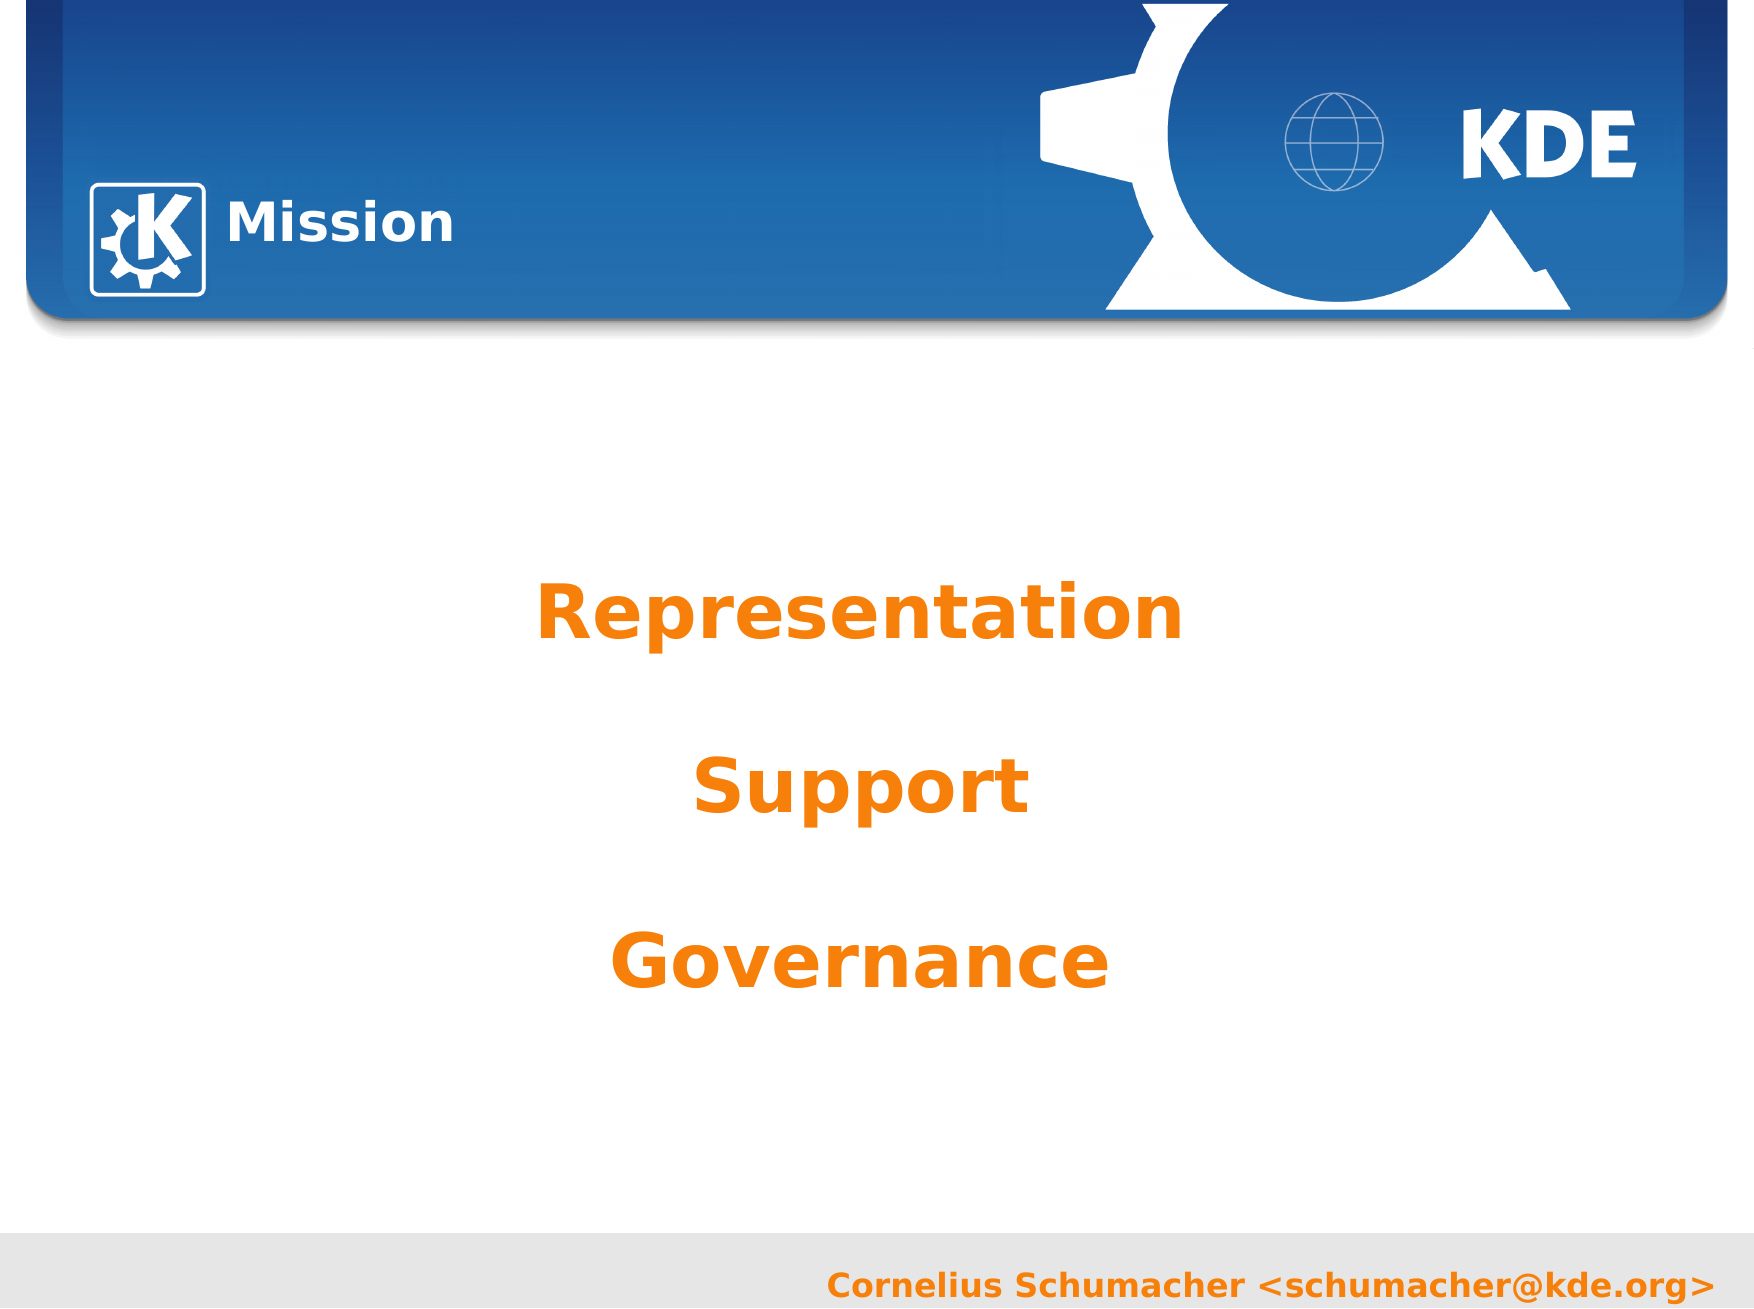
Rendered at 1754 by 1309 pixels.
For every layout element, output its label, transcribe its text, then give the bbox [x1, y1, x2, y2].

subtitle Representation Support Governance [71, 419, 1651, 1156]
picture [0, 0, 1754, 349]
title Mission [225, 188, 1126, 258]
